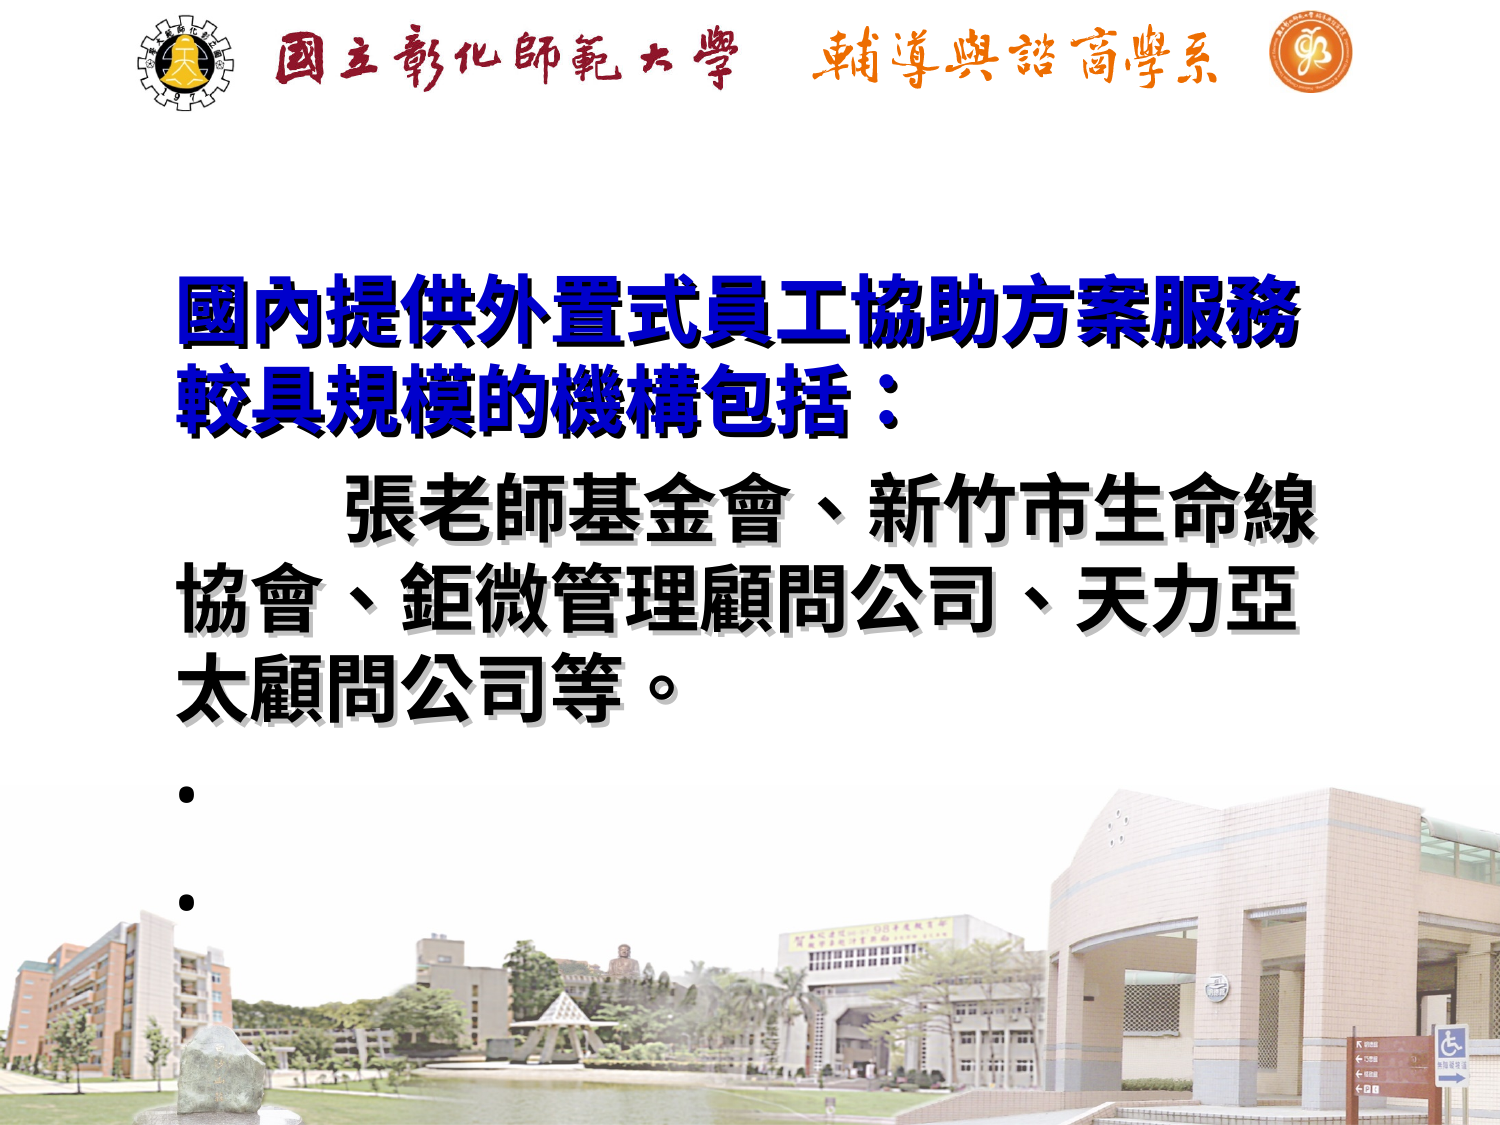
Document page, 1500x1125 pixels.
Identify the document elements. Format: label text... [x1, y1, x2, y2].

list 國內提供外置式員工協助方案服務較具規模的機構包括： 張老師基金會、新竹市生命線協會、鉅微管理顧問公司、天力亞太顧問公司等。 [159, 255, 1365, 757]
